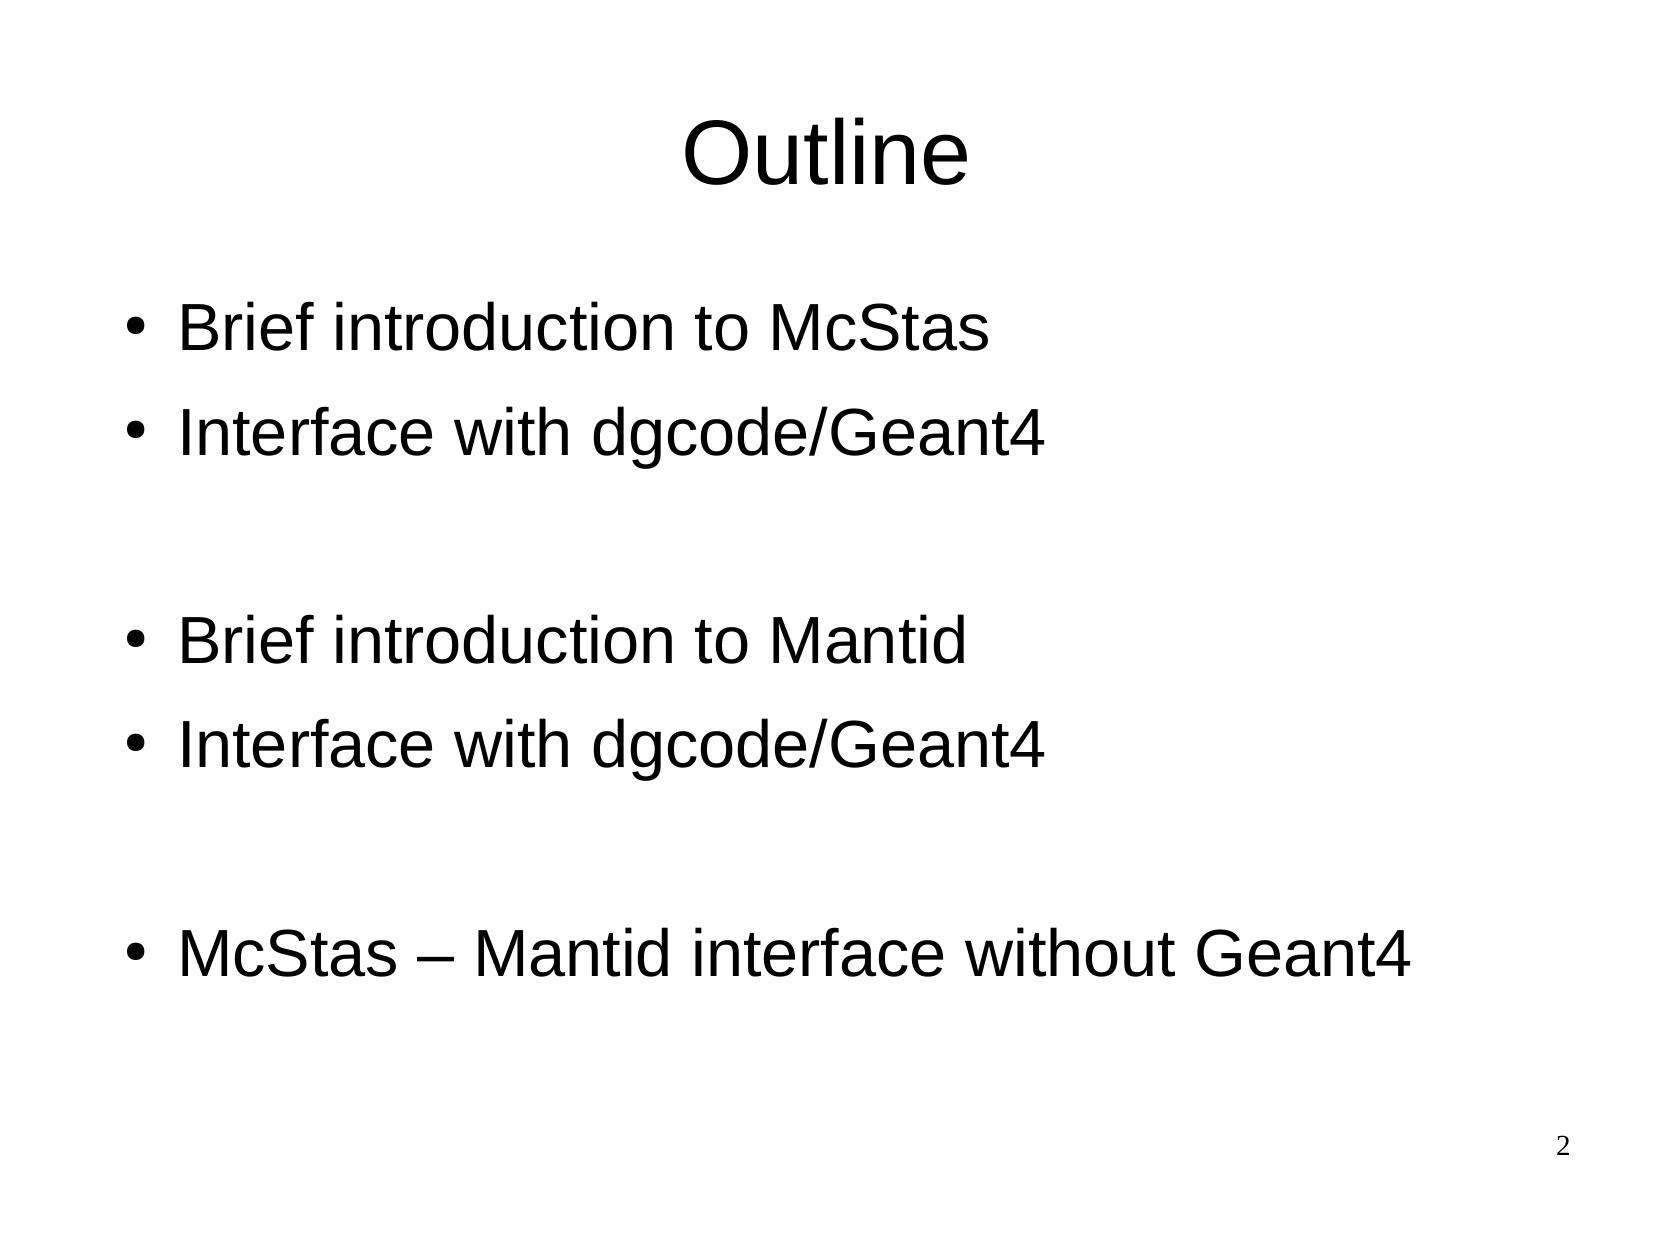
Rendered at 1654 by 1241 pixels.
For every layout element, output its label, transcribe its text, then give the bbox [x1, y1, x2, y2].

list Brief introduction to McStas Interface with dgcode/Geant4 Brief introduction to Mantid Interface with dgcode/Geant4 McStas – Mantid interface without Geant4 [106, 290, 1595, 1010]
title Outline [82, 49, 1571, 257]
